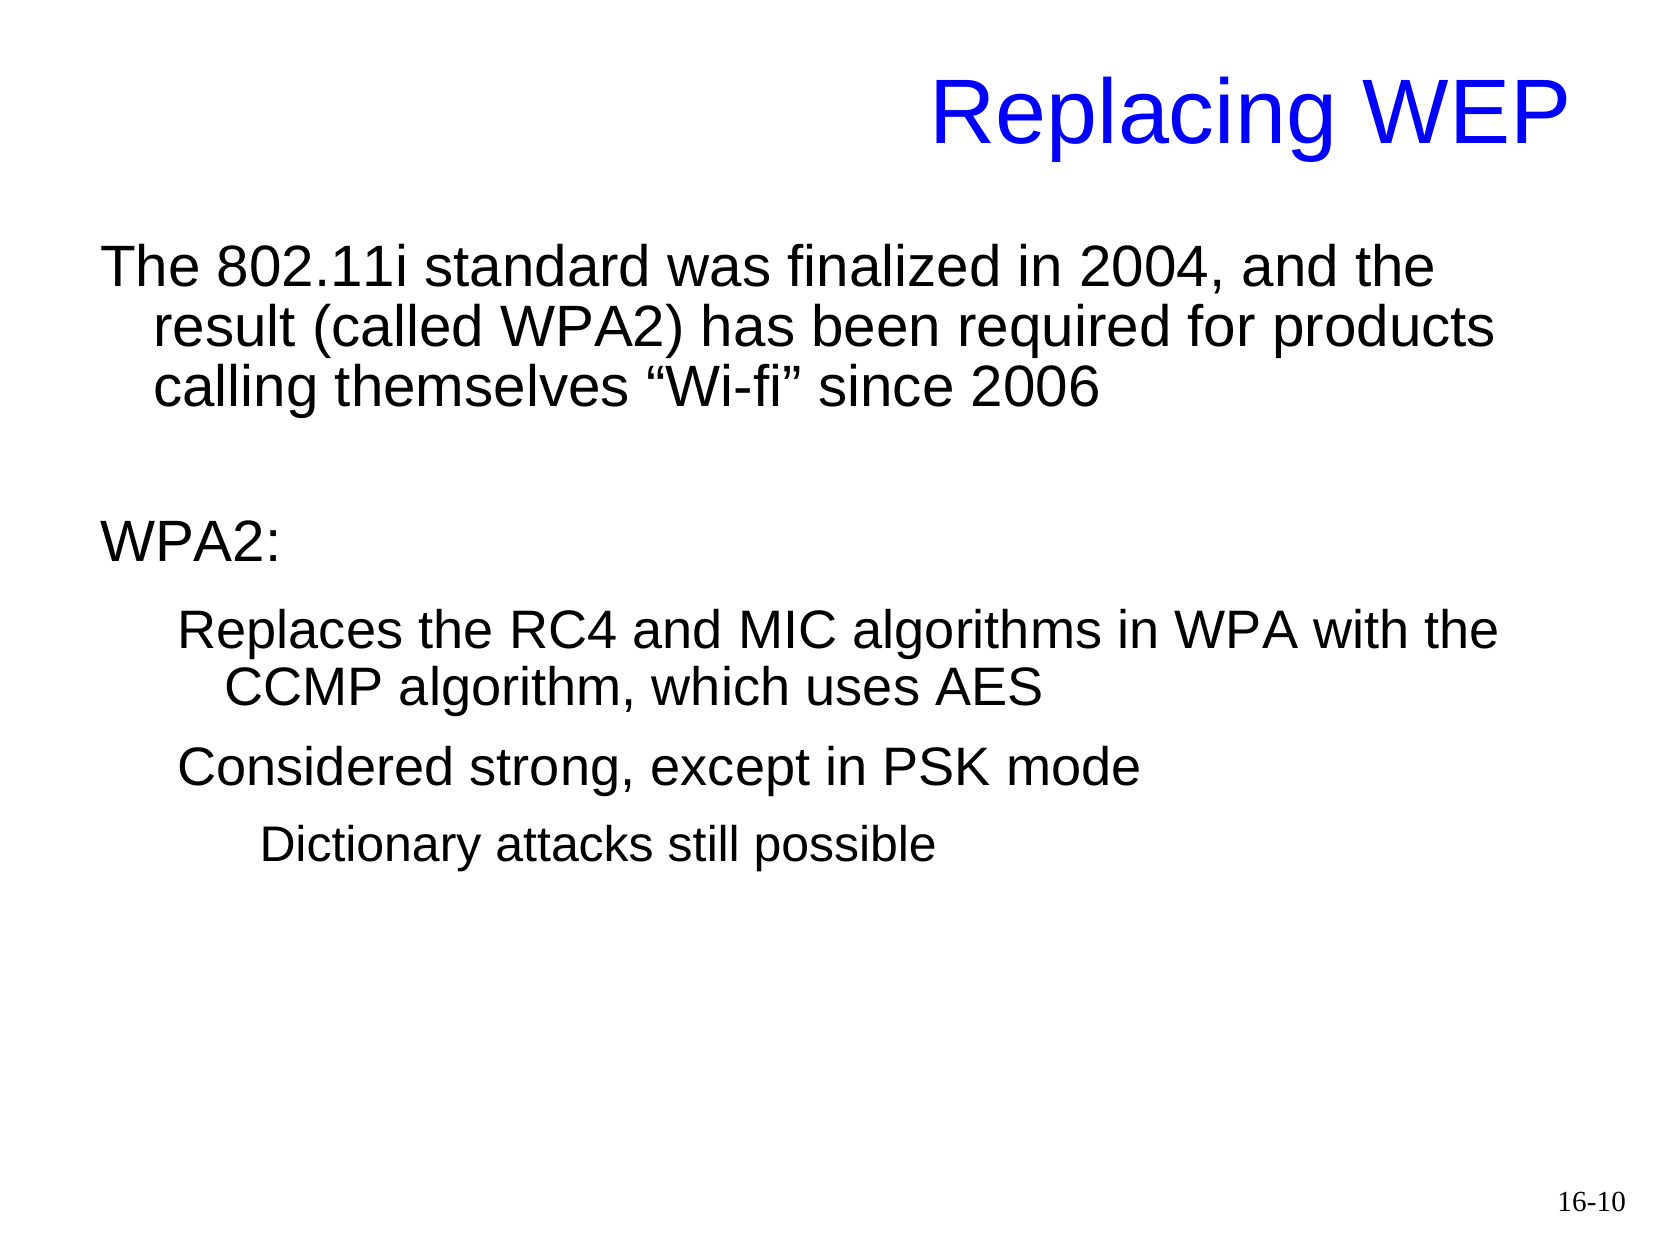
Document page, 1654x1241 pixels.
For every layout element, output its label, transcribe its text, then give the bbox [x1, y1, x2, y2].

list The 802.11i standard was finalized in 2004, and the result (called WPA2) has been required for products calling themselves “Wi-fi” since 2006 WPA2: Replaces the RC4 and MIC algorithms in WPA with the CCMP algorithm, which uses AES Considered strong, except in PSK mode Dictionary attacks still possible [82, 237, 1571, 1156]
title Replacing WEP [84, 18, 1573, 211]
